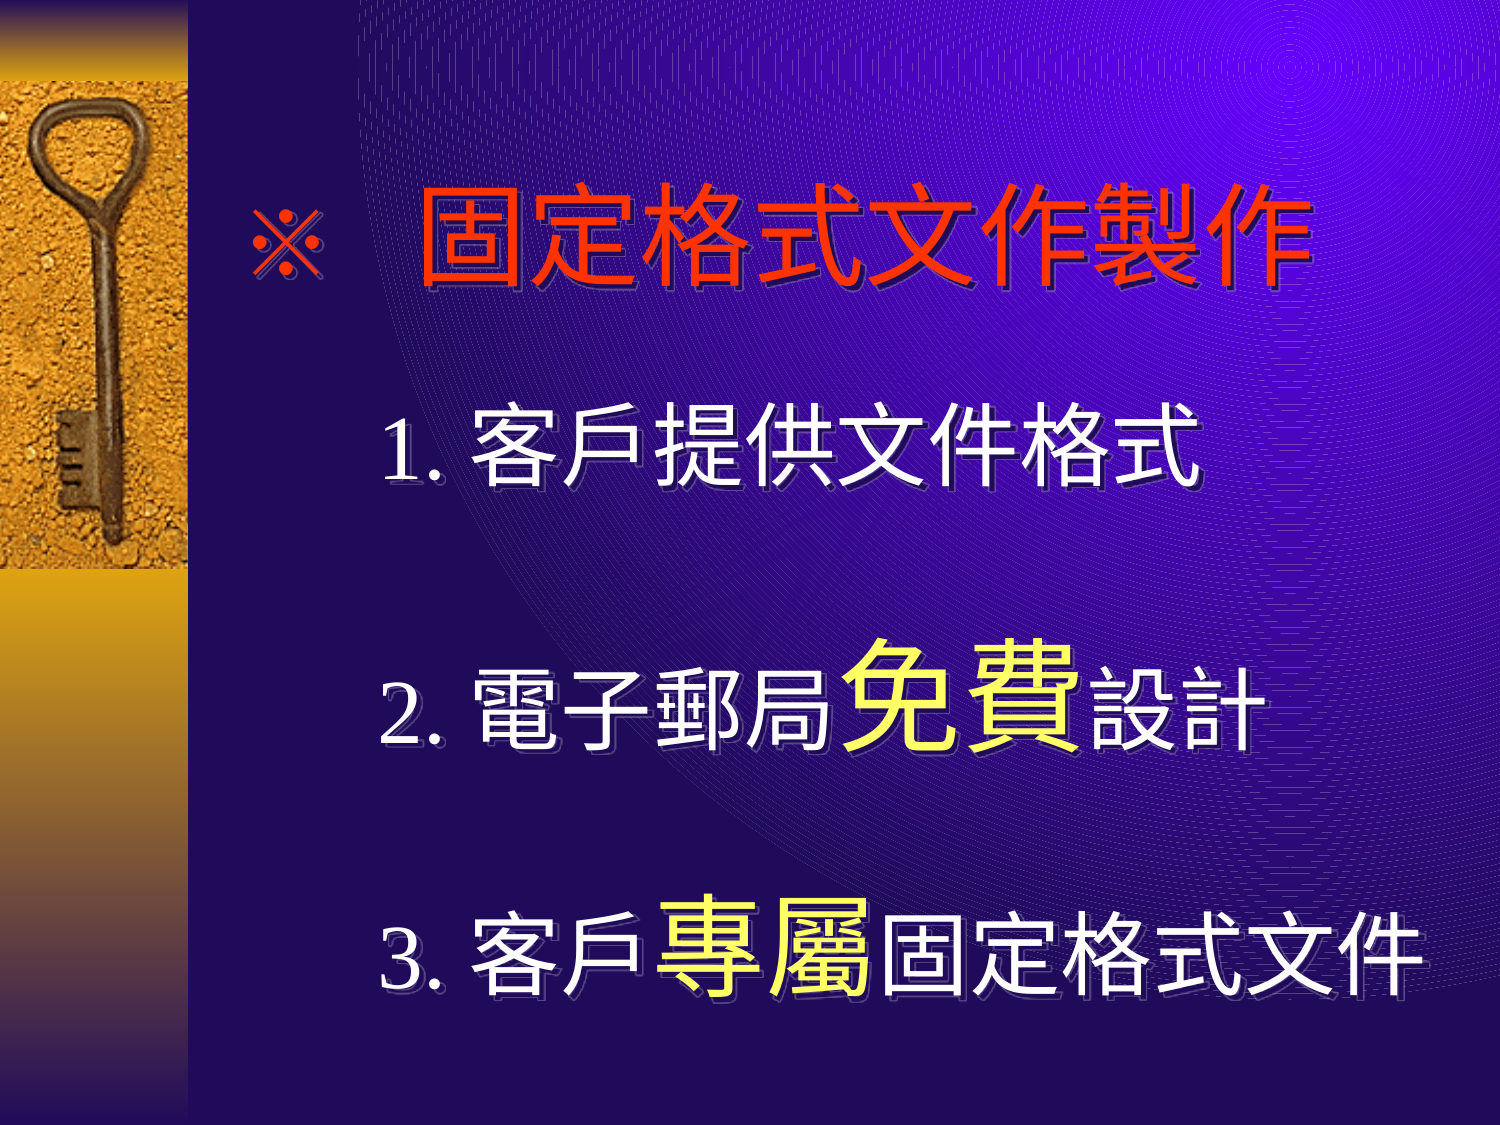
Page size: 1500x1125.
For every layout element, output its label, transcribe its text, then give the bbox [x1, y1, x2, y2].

text_box ※ 固定格式文作製作 1.客戶提供文件格式 2.電子郵局免費設計 3.客戶專屬固定格式文件 [225, 50, 1420, 1019]
